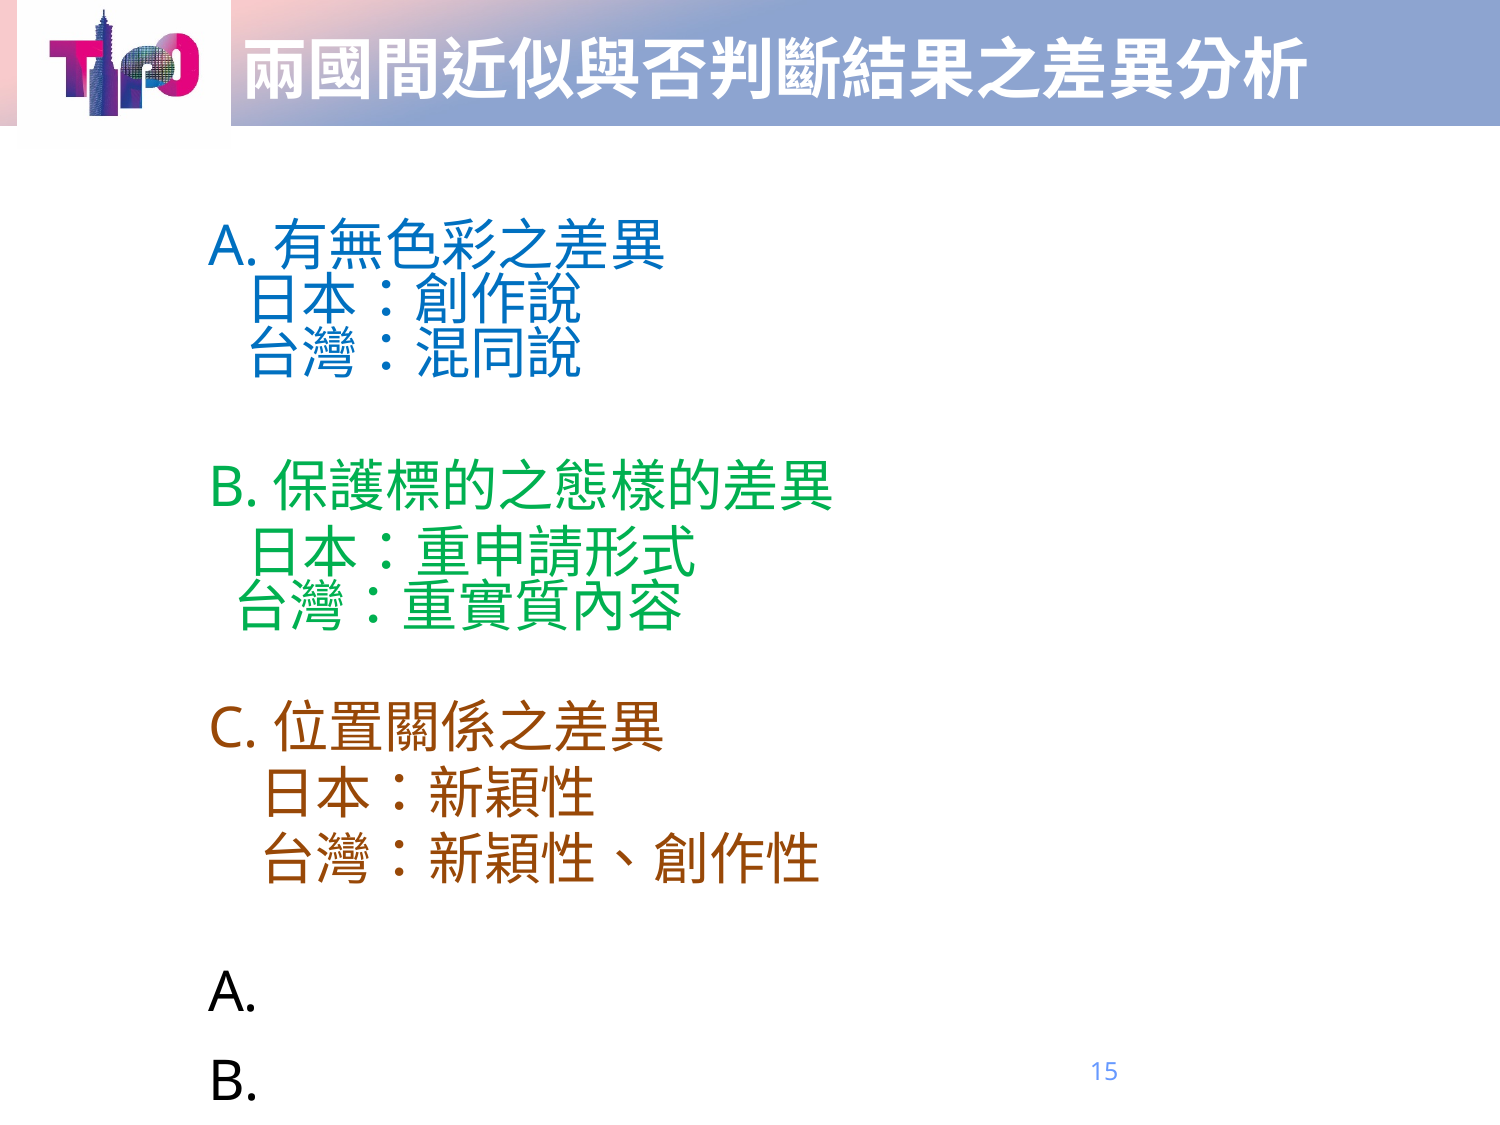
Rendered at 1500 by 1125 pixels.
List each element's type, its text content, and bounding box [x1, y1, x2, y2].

text_box 15 [1074, 1042, 1426, 1103]
title 兩國間近似與否判斷結果之差異分析 [64, 19, 1500, 124]
list A.有無色彩之差異 日本：創作說 台灣：混同說 B.保護標的之態樣的差異 日本：重申請形式 台灣：重實質內容 C.位置關係之差異 日本：新穎性 台灣：新穎性、創作性 [193, 214, 1235, 1024]
